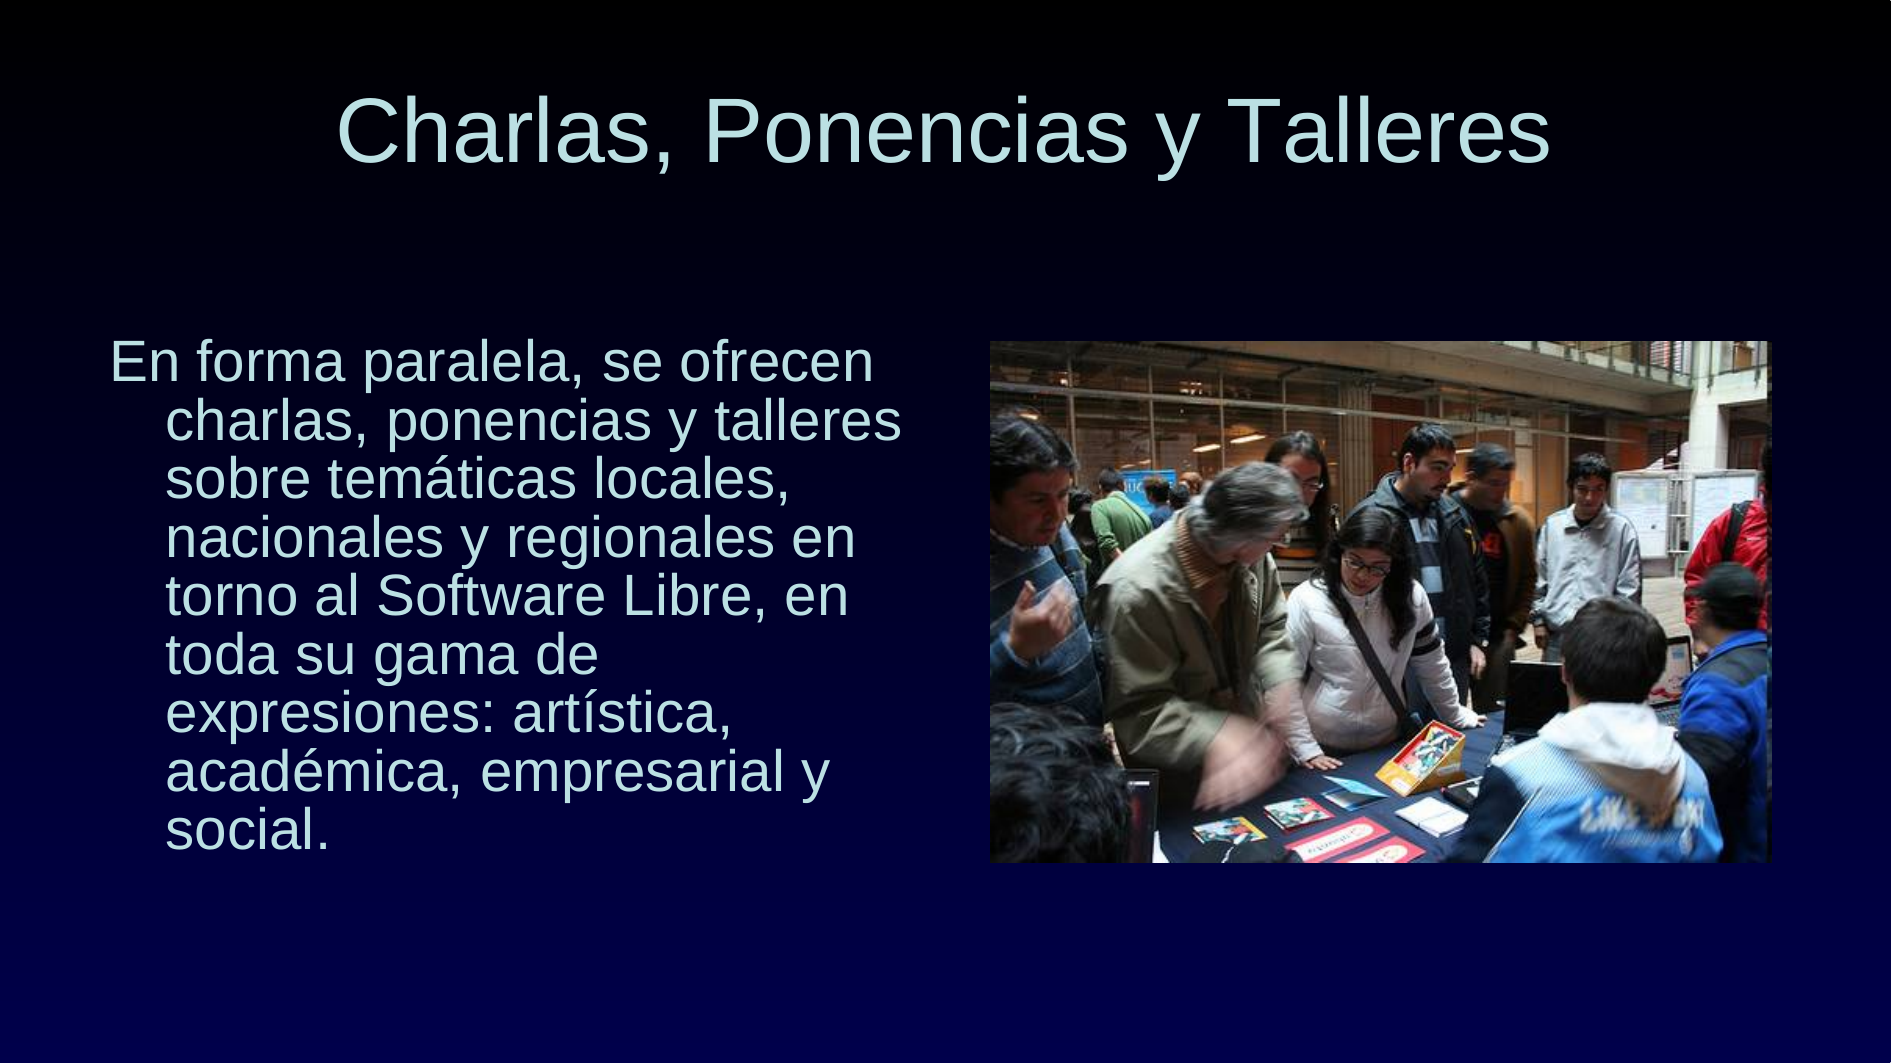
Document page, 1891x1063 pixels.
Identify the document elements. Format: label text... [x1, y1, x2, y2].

list En forma paralela, se ofrecen charlas, ponencias y talleres sobre temáticas locales, nacionales y regionales en torno al Software Libre, en toda su gama de expresiones: artística, académica, empresarial y social. [94, 247, 933, 950]
picture [990, 341, 1772, 863]
title Charlas, Ponencias y Talleres [94, 42, 1796, 220]
